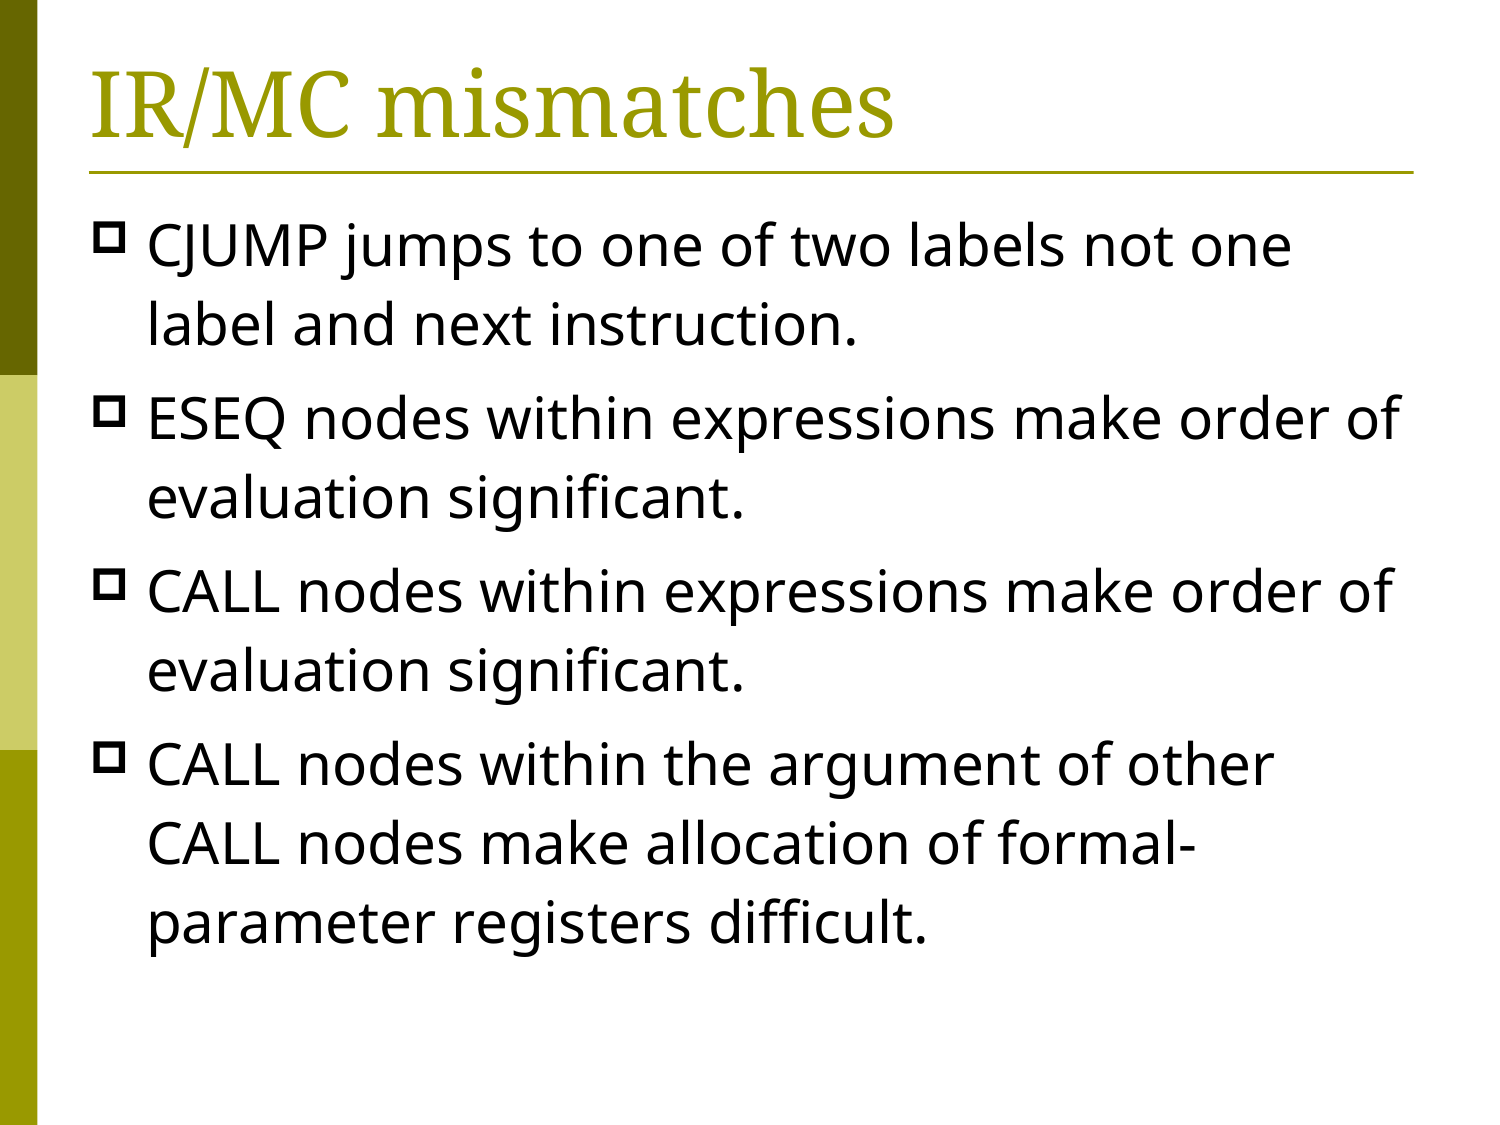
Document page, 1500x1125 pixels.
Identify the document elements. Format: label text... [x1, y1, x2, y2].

list CJUMP jumps to one of two labels not one label and next instruction. ESEQ nodes within expressions make order of evaluation significant. CALL nodes within expressions make order of evaluation significant. CALL nodes within the argument of other CALL nodes make allocation of formal-parameter registers difficult. [75, 196, 1426, 1006]
title IR/MC mismatches [75, 45, 1426, 173]
